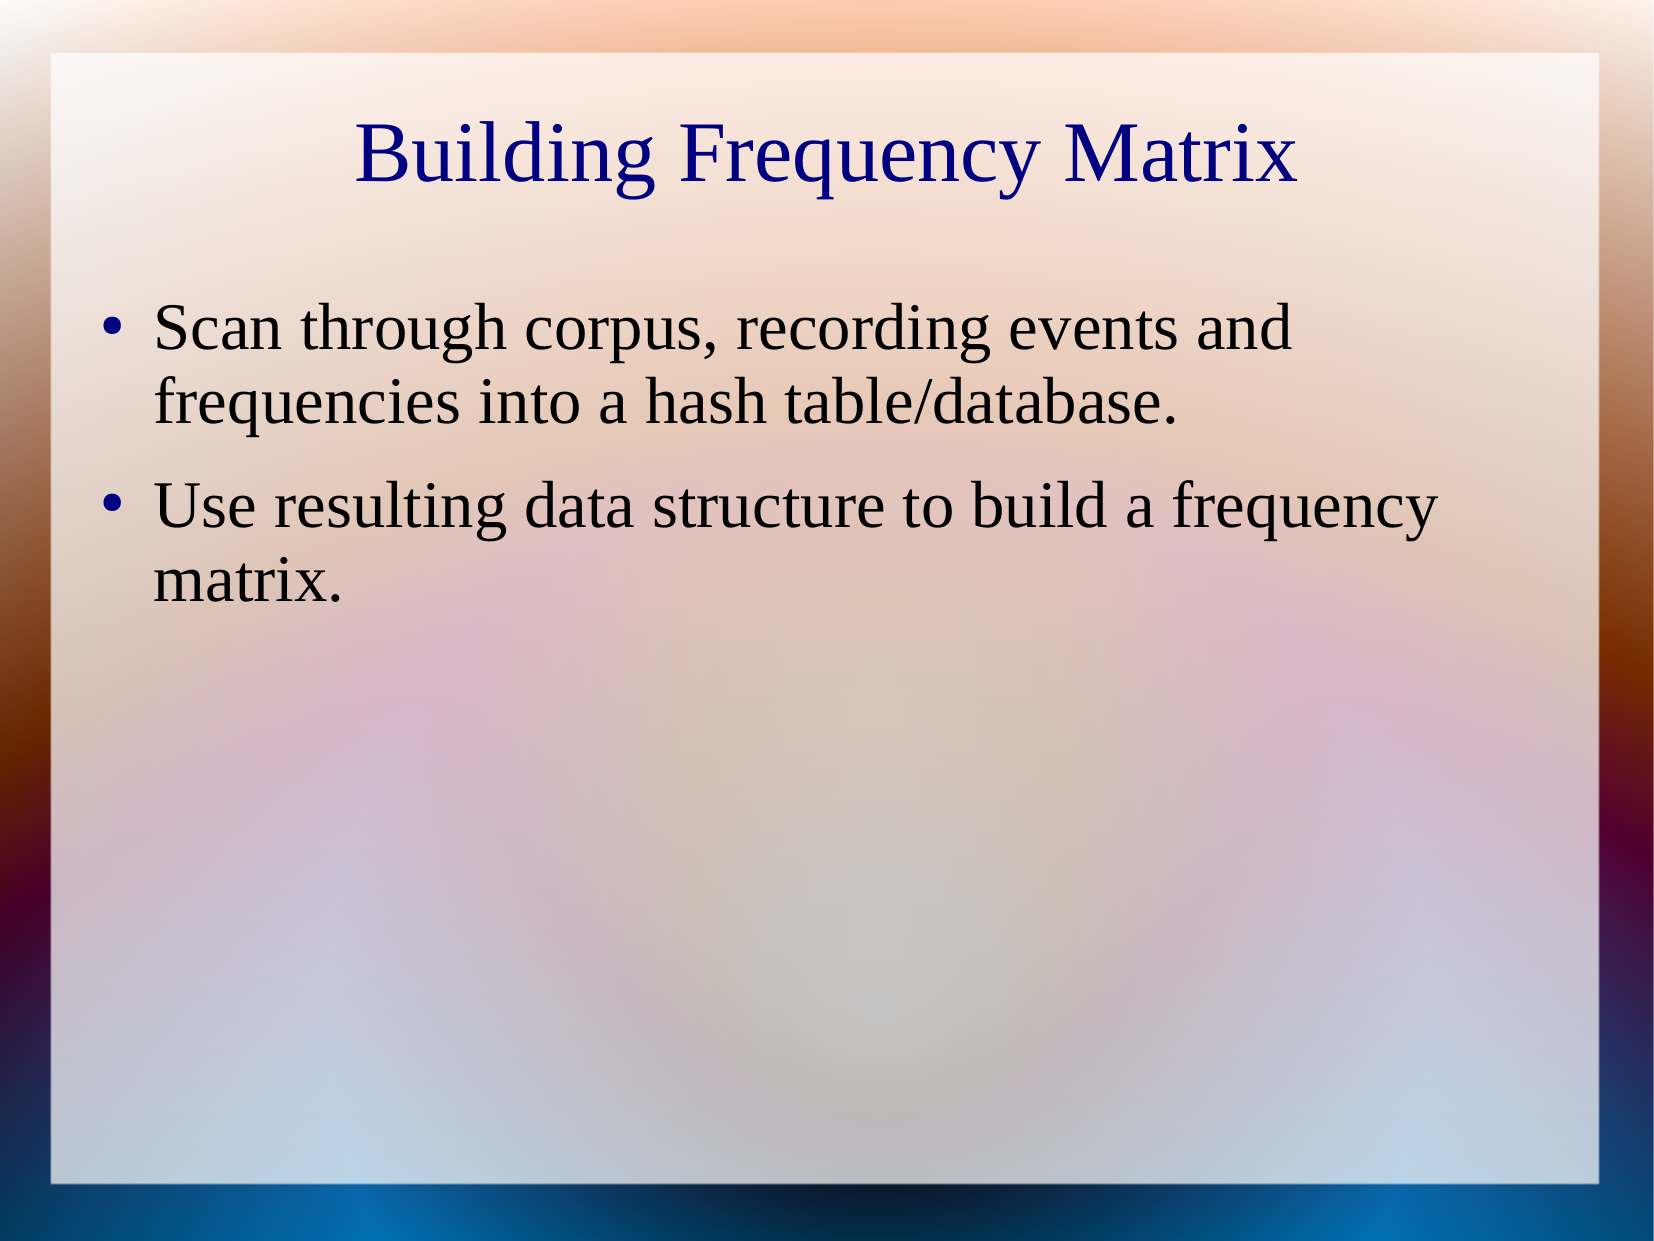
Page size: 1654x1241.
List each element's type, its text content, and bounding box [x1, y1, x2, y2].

list Scan through corpus, recording events and frequencies into a hash table/database. Use resulting data structure to build a frequency matrix. [82, 290, 1571, 1034]
title Building Frequency Matrix [82, 49, 1571, 257]
picture [0, 0, 1654, 1241]
